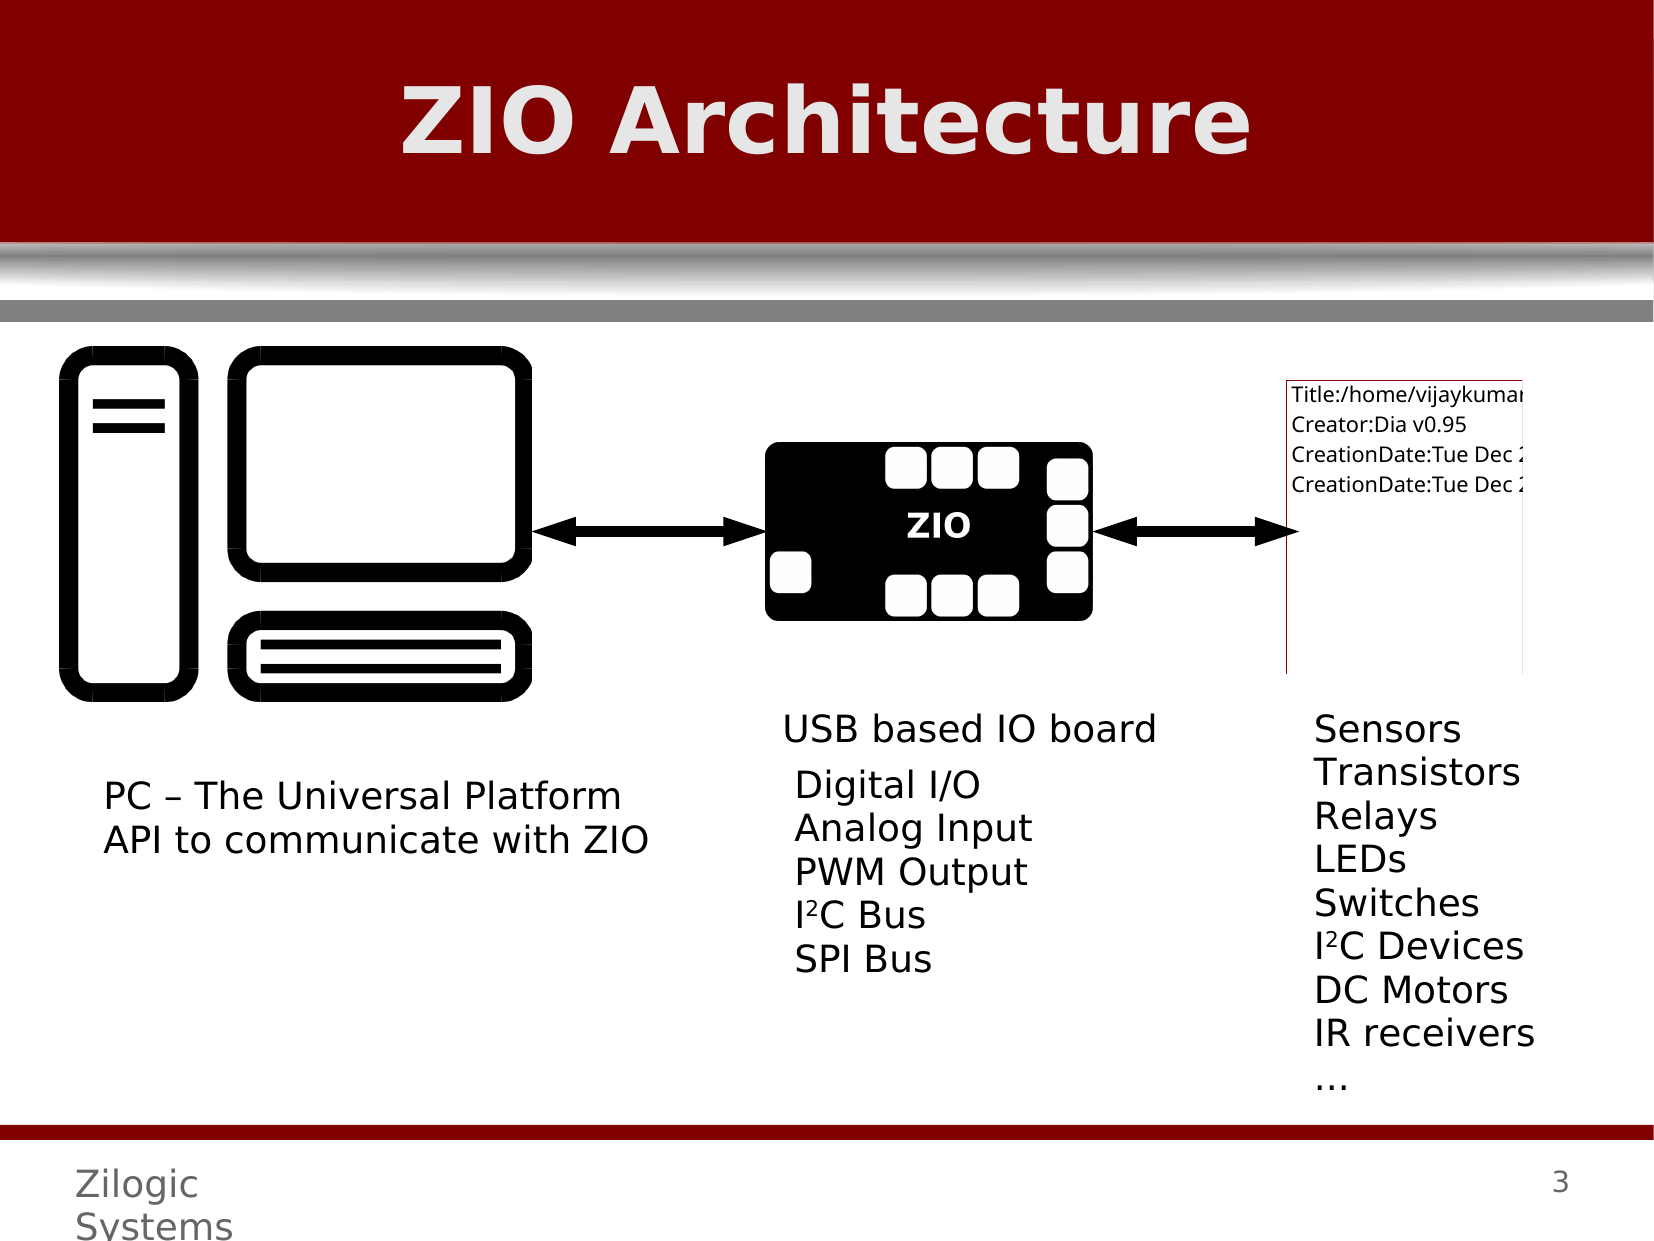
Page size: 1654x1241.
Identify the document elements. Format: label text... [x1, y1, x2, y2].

title ZIO Architecture [82, 18, 1571, 226]
text_box Sensors Transistors Relays LEDs Switches I2C Devices DC Motors IR receivers ... [1299, 700, 1625, 1108]
text_box PC – The Universal Platform API to communicate with ZIO [88, 767, 601, 870]
picture [1284, 378, 1523, 674]
text_box USB based IO board Digital I/O Analog Input PWM Output I2C Bus SPI Bus [767, 700, 1129, 990]
picture [765, 442, 1093, 621]
picture [59, 346, 532, 702]
